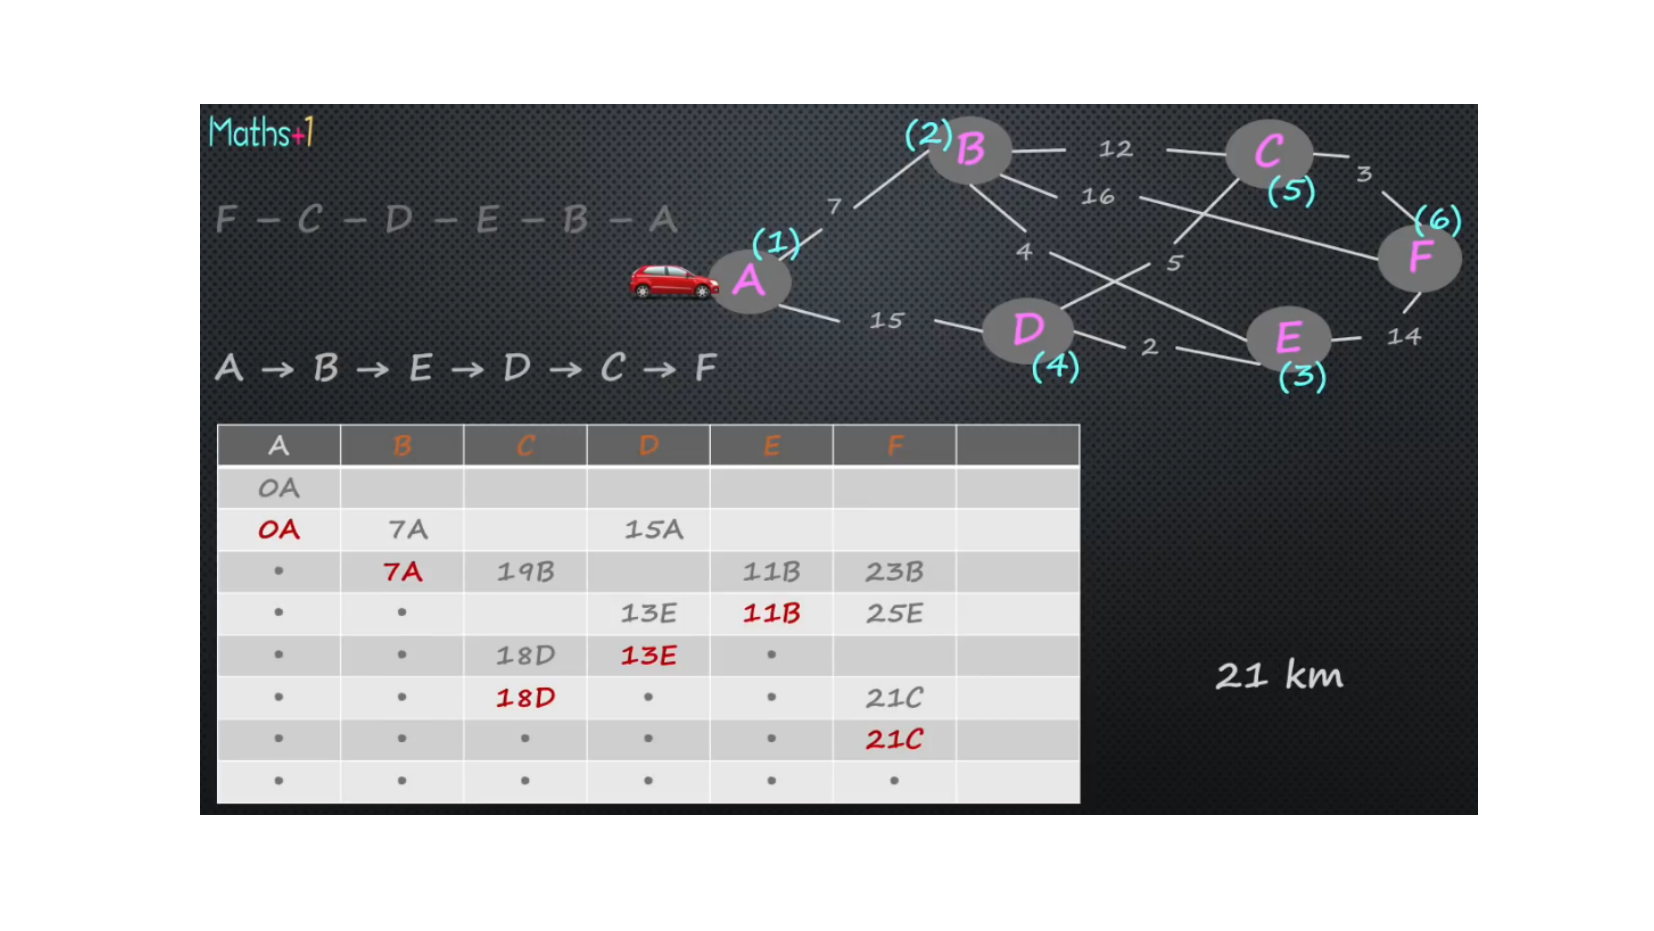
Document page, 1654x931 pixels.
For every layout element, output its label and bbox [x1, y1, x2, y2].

picture [200, 104, 1478, 815]
